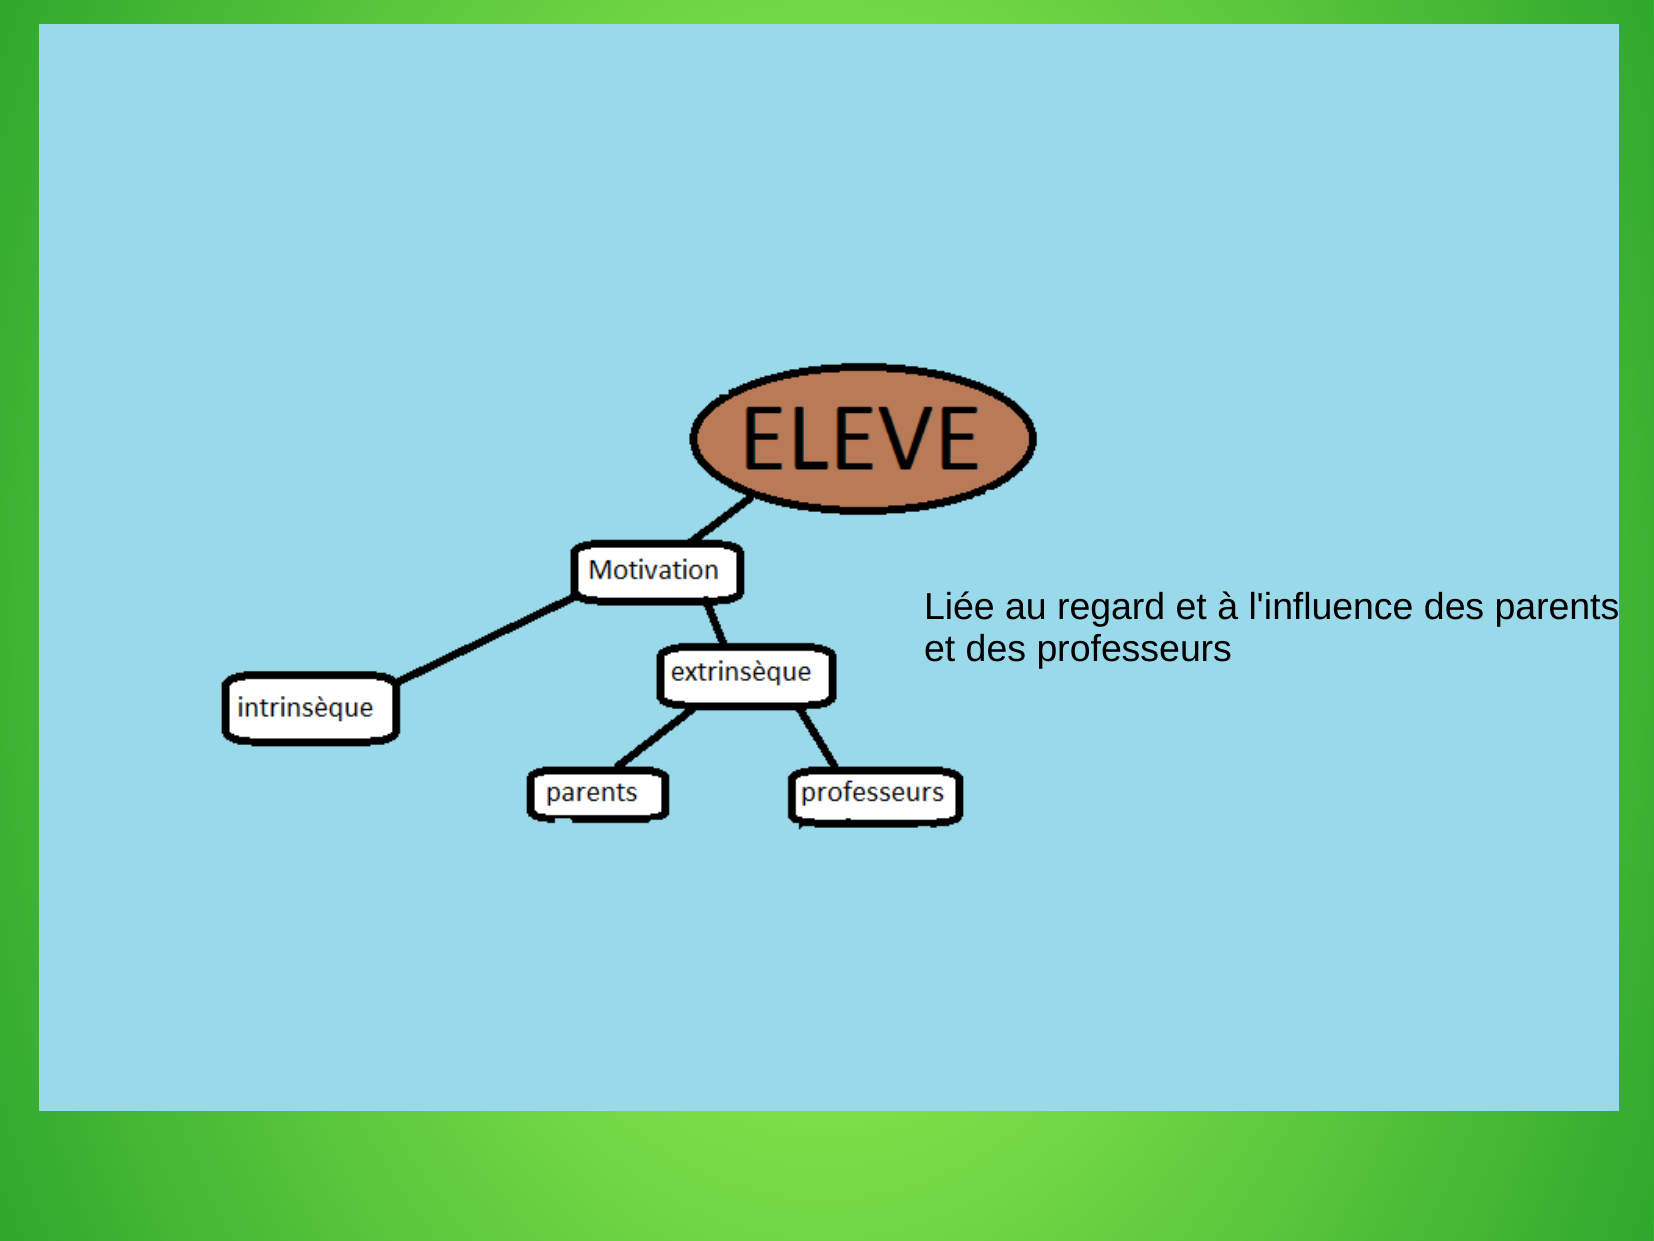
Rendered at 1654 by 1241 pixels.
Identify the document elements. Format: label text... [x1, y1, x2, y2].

text_box Liée au regard et à l'influence des parents et des professeurs [909, 536, 1654, 720]
picture [39, 24, 1619, 1111]
